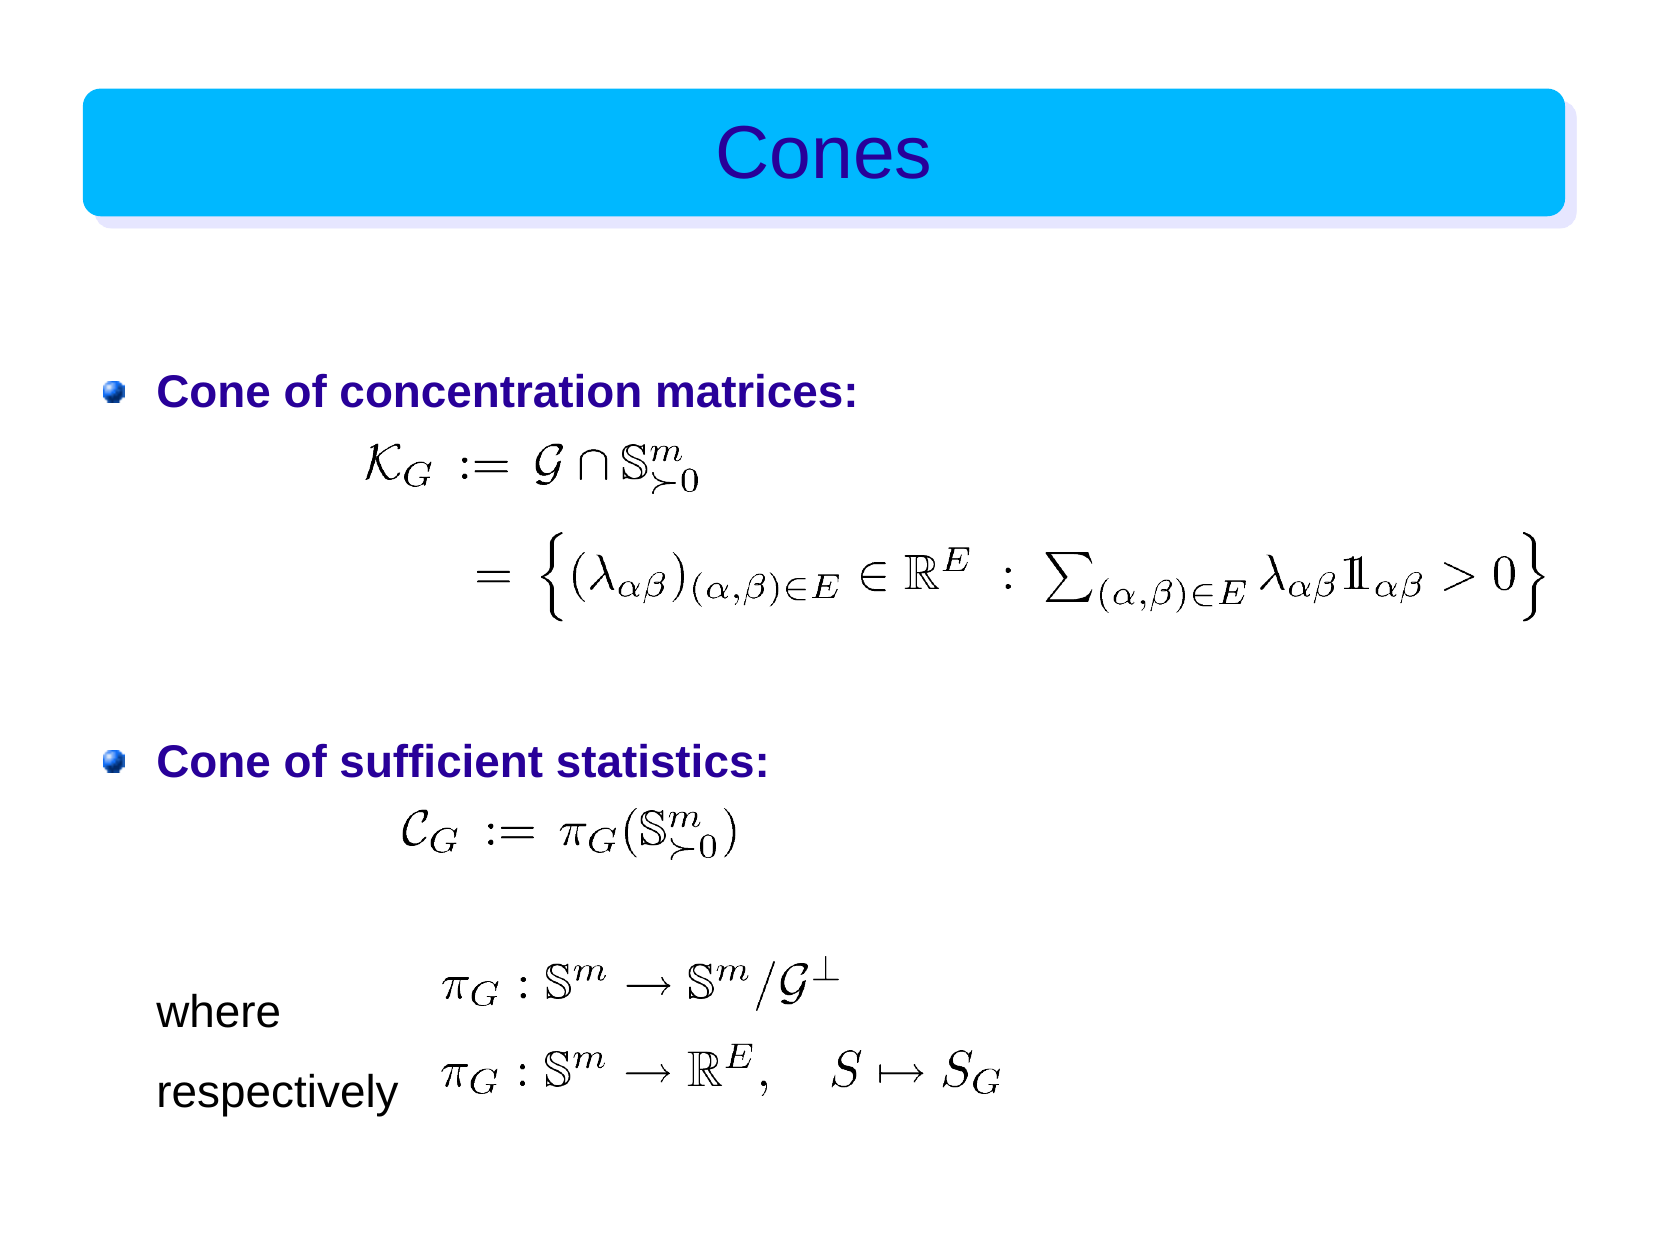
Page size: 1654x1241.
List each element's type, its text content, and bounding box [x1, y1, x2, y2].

picture [360, 441, 706, 501]
picture [398, 802, 743, 867]
title Cones [82, 88, 1566, 217]
list Cone of concentration matrices: Cone of sufficient statistics: where respectively [82, 340, 1571, 1093]
picture [437, 950, 852, 1016]
picture [470, 526, 1556, 626]
picture [436, 1037, 1012, 1103]
